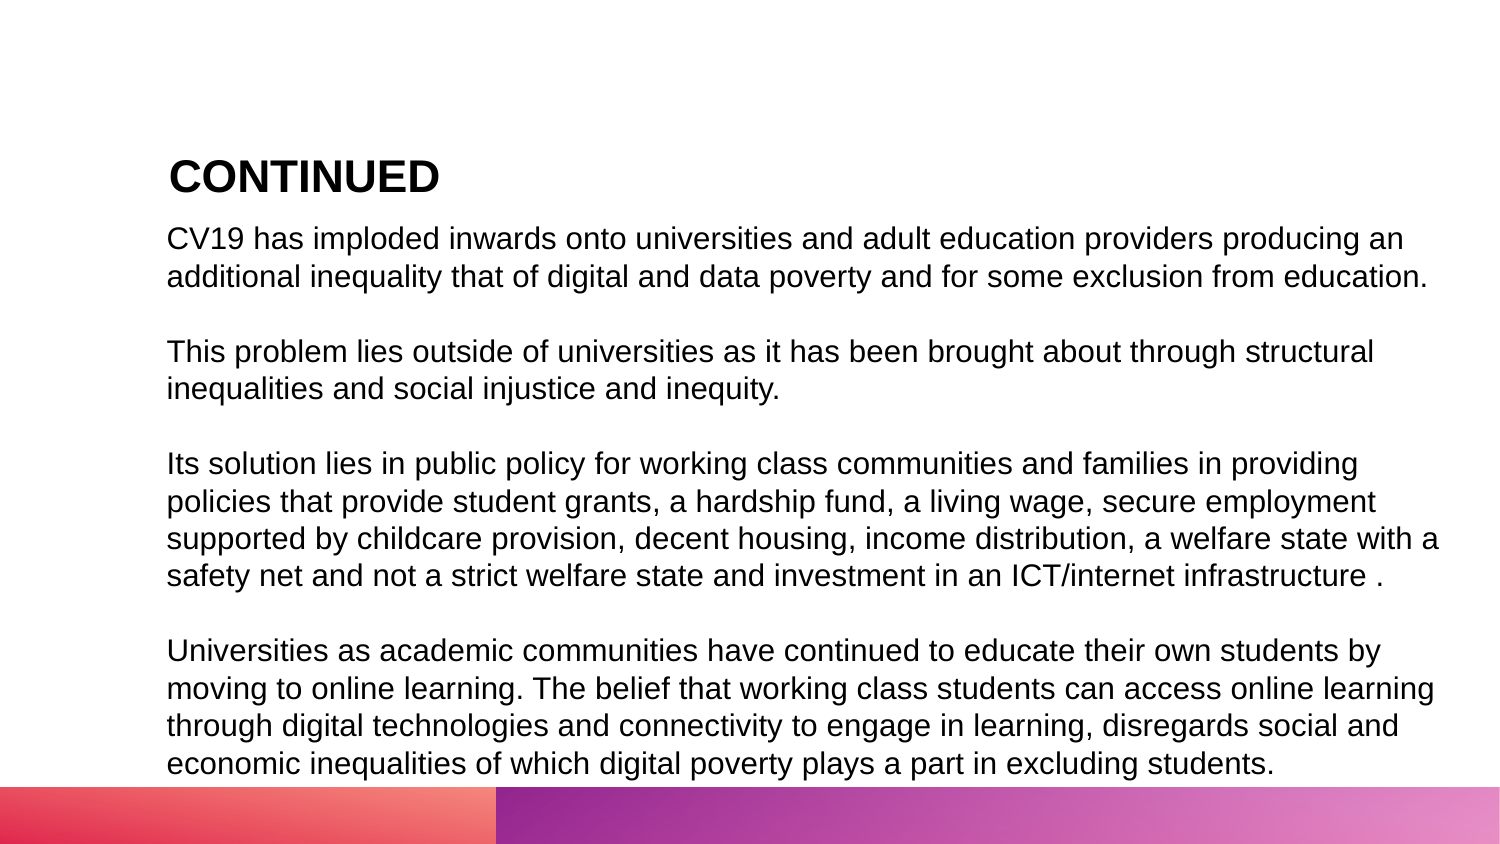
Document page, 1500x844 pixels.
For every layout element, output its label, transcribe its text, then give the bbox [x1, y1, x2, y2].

subtitle [168, 97, 1429, 211]
text_box CV19 has imploded inwards onto universities and adult education providers producing an additional inequality that of digital and data poverty and for some exclusion from education. This problem lies outside of universities as it has been brought about through structural inequalities and social injustice and inequity. Its solution lies in public policy for working class communities and families in providing policies that provide student grants, a hardship fund, a living wage, secure employment supported by childcare provision, decent housing, income distribution, a welfare state with a safety net and not a strict welfare state and investment in an ICT/internet infrastructure . Universities as academic communities have continued to educate their own students by moving to online learning. The belief that working class students can access online learning through digital technologies and connectivity to engage in learning, disregards social and economic inequalities of which digital poverty plays a part in excluding students. [153, 211, 1485, 788]
